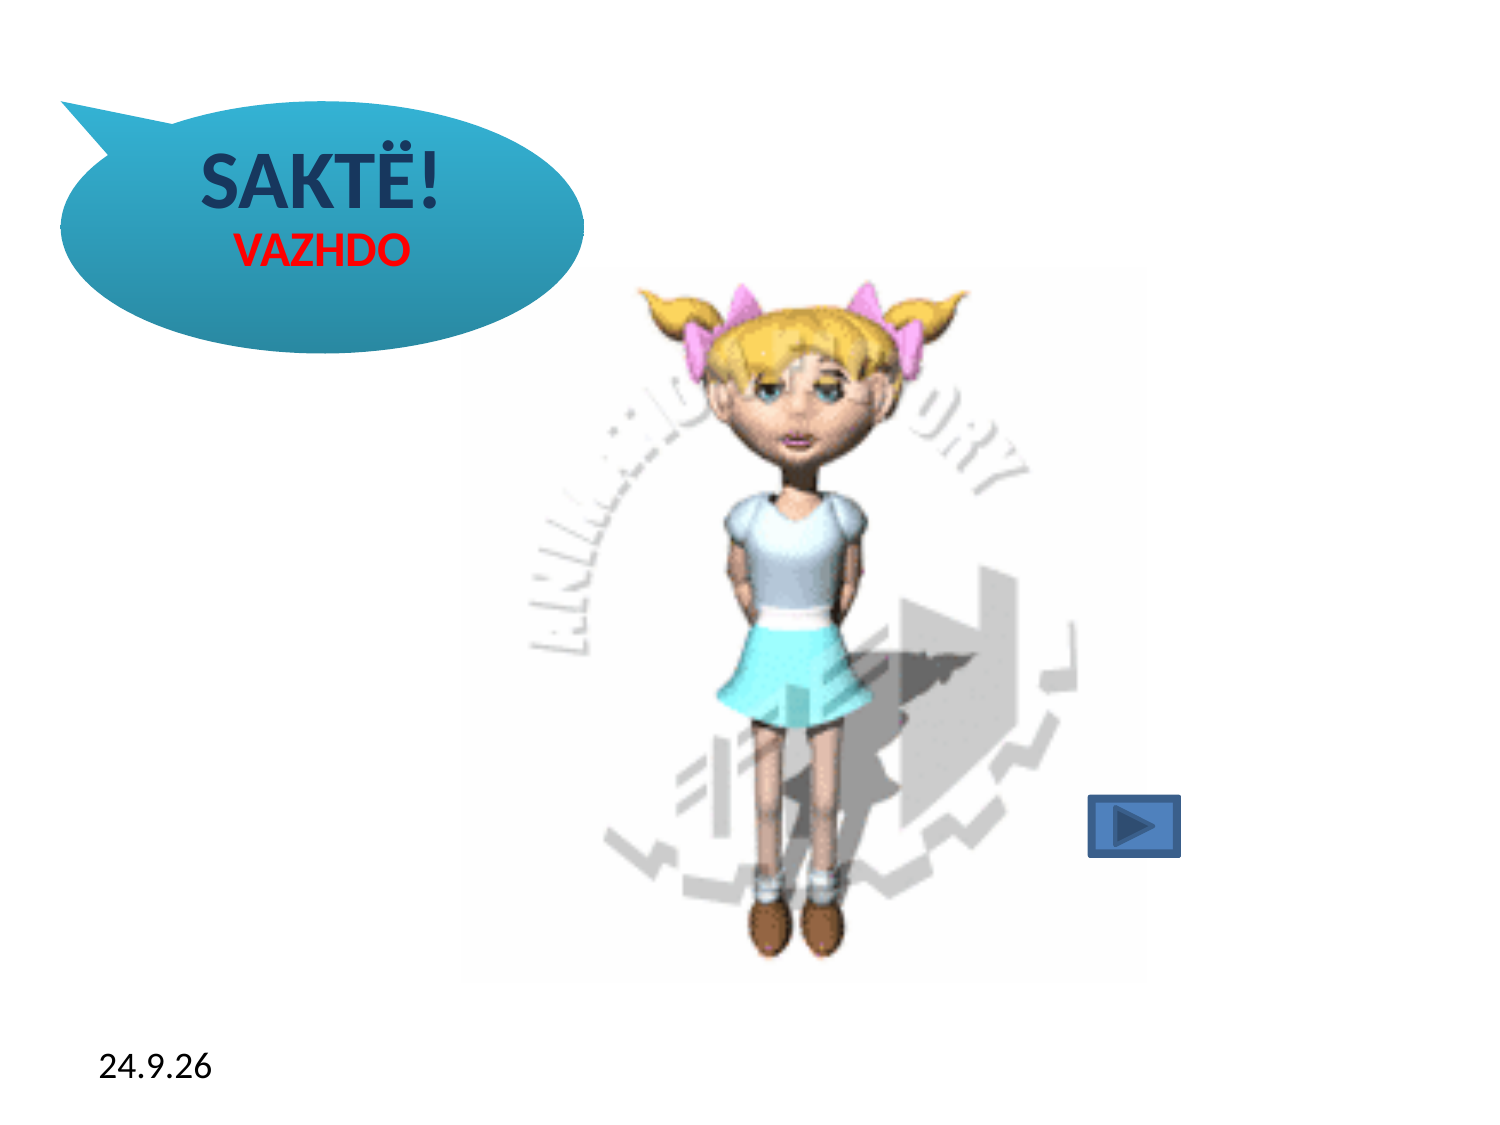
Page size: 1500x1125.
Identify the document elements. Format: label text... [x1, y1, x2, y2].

text_box [1091, 796, 1179, 856]
picture [461, 267, 1147, 983]
text_box SAKTË! VAZHDO [60, 101, 584, 354]
